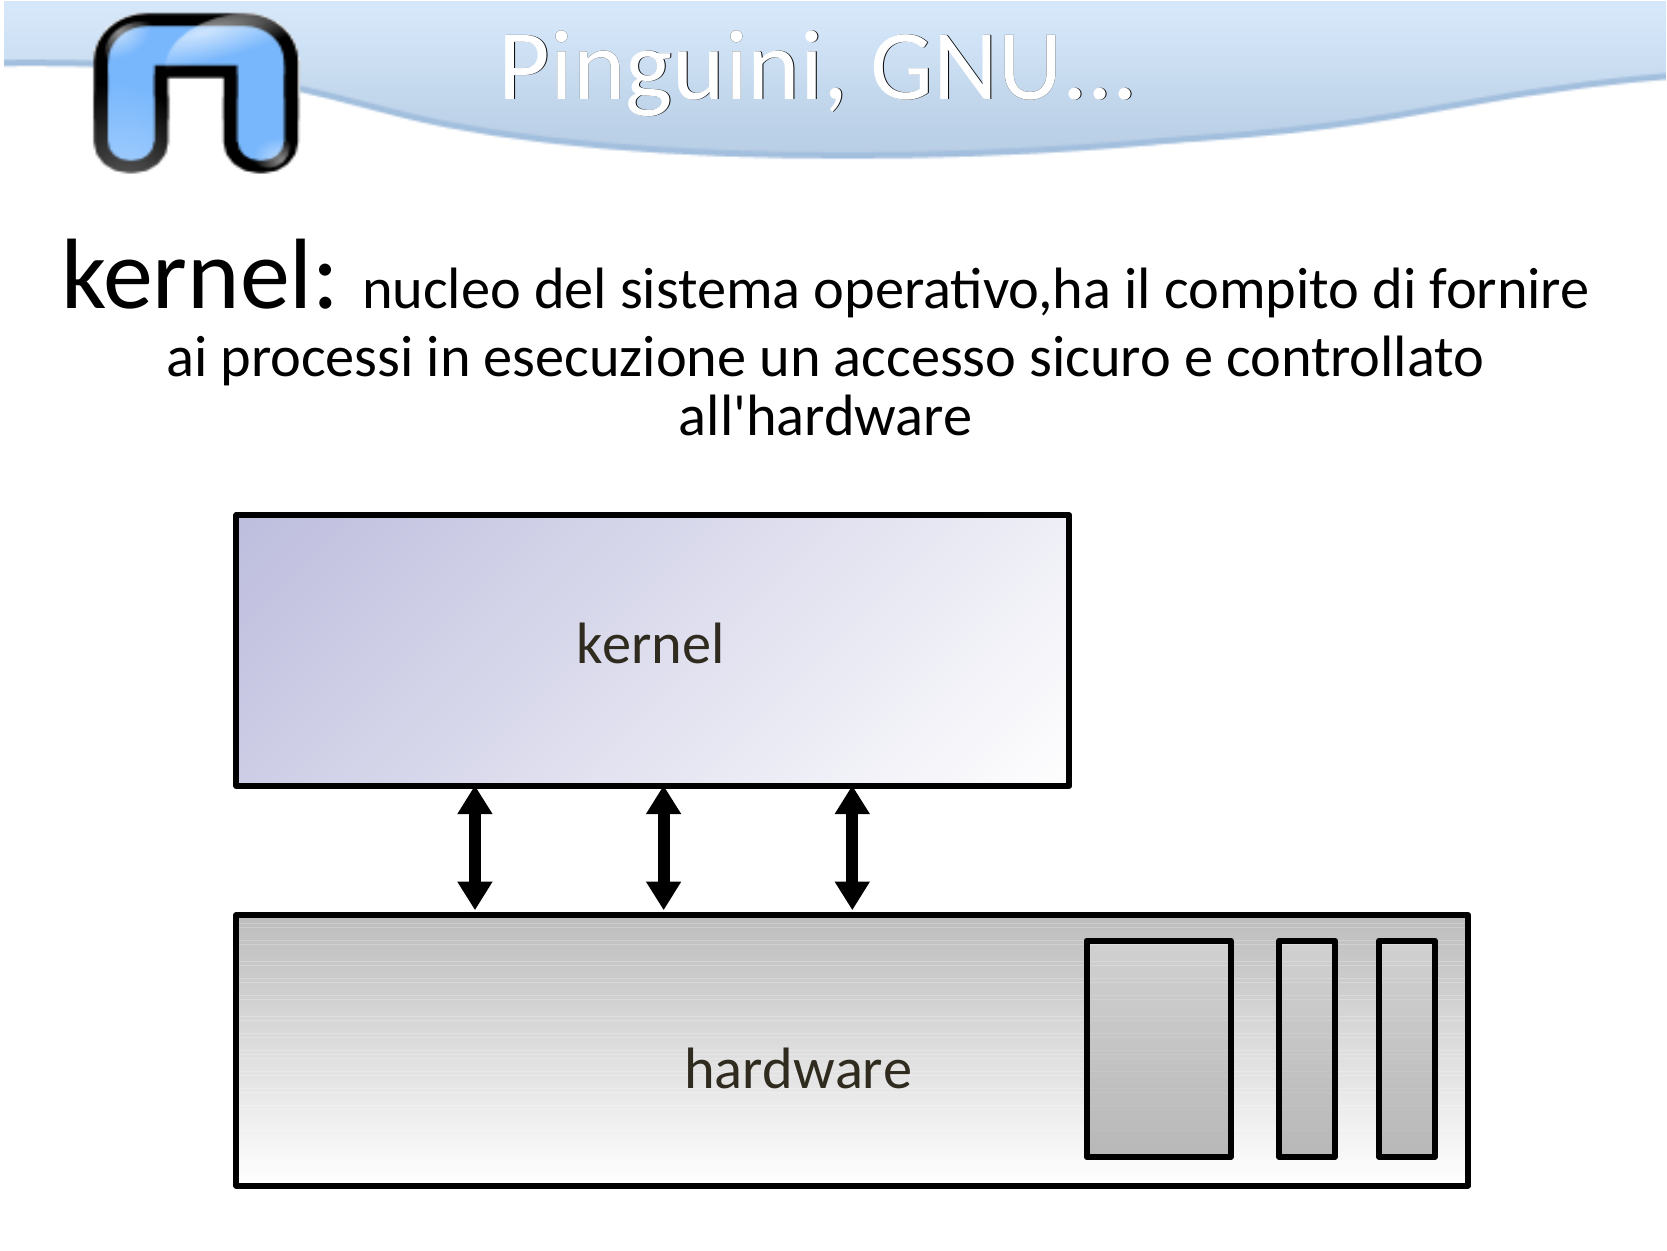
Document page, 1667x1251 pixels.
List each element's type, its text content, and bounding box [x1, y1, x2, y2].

text_box [236, 515, 1070, 786]
text_box Pinguini, GNU... [483, 16, 1279, 166]
picture [0, 0, 1667, 1251]
title kernel: nucleo del sistema operativo,ha il compito di fornire ai processi in esecuzione un accesso sicuro e controllato all'hardware [59, 215, 1592, 468]
text_box [236, 915, 1468, 1186]
text_box hardware [669, 1037, 950, 1127]
text_box kernel [561, 611, 754, 702]
